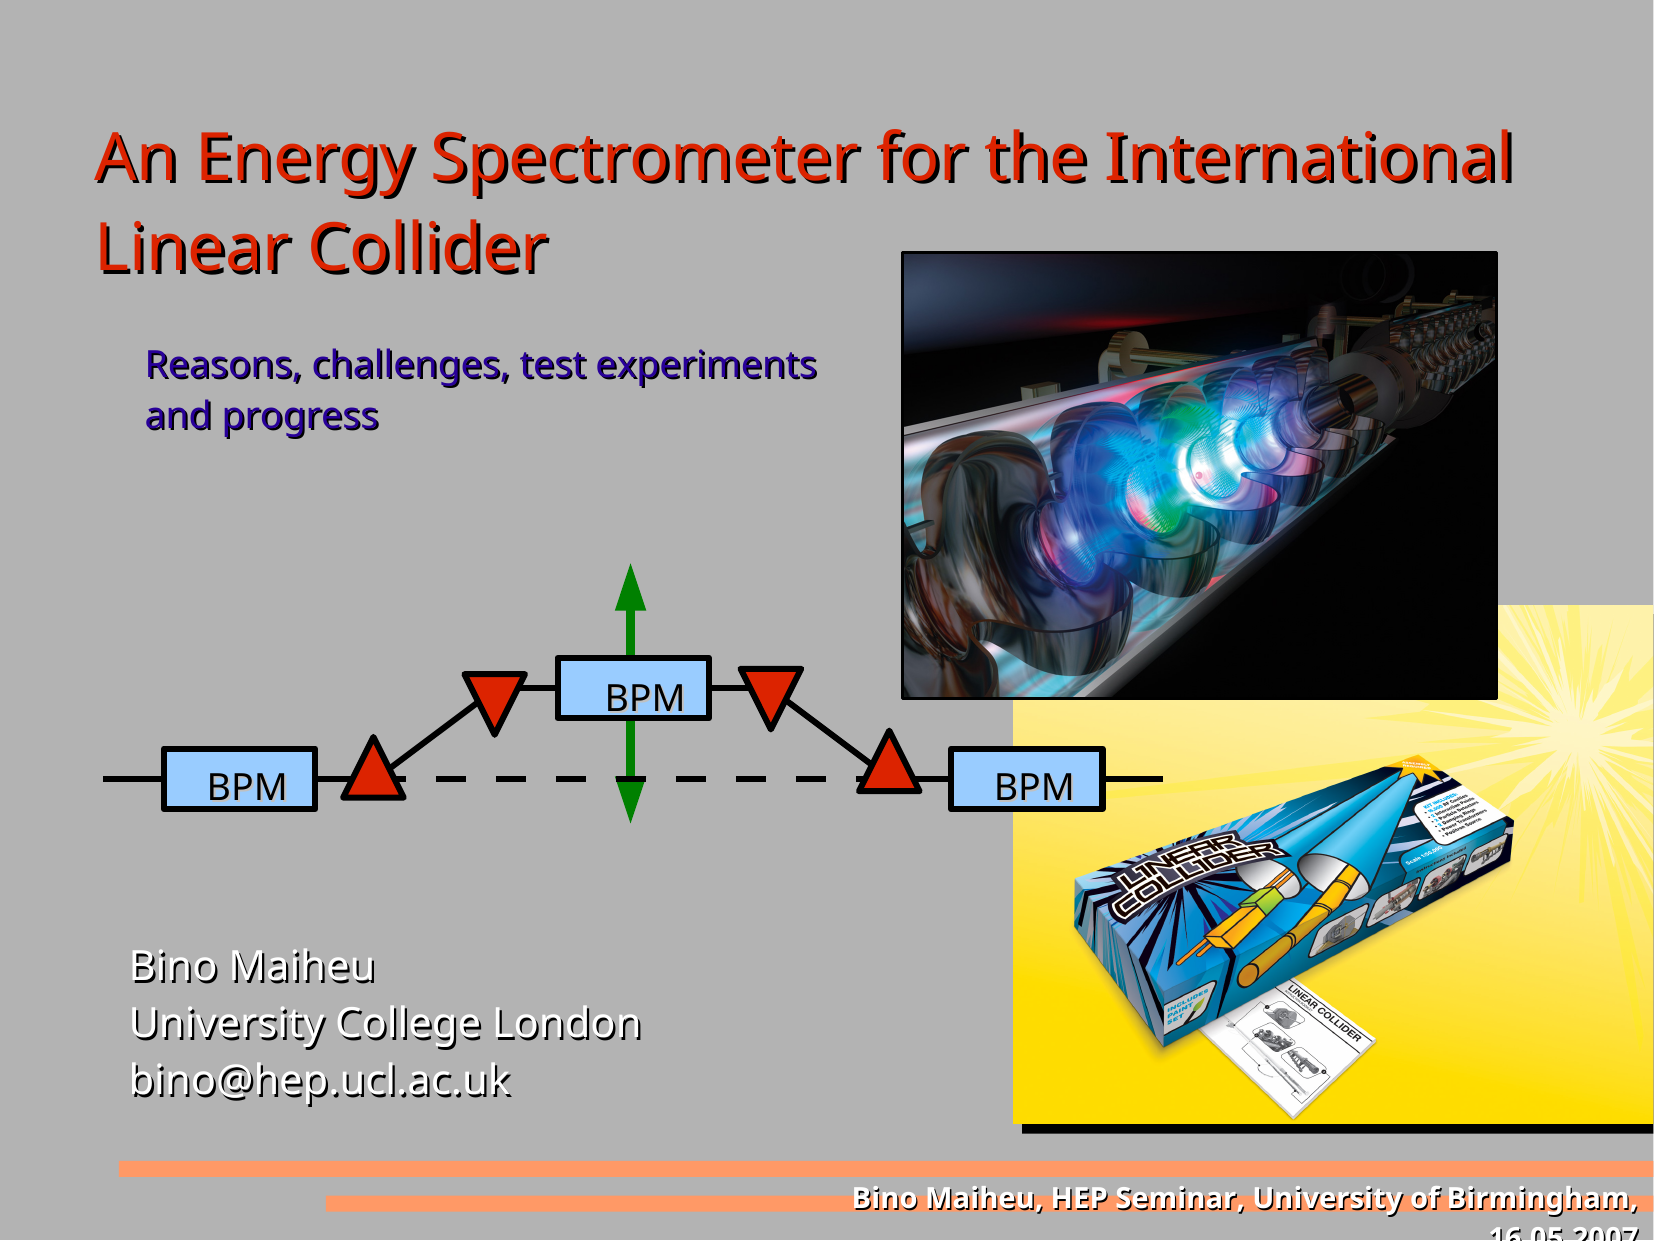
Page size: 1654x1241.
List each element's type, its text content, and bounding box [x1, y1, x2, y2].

text_box Bino Maiheu University College London bino@hep.ucl.ac.uk [113, 928, 621, 1095]
text_box [343, 736, 404, 798]
text_box [740, 668, 802, 730]
picture [904, 253, 1495, 697]
text_box [858, 730, 920, 792]
text_box [464, 674, 526, 735]
text_box BPM [589, 664, 704, 733]
text_box An Energy Spectrometer for the International Linear Collider [79, 101, 1605, 278]
text_box BPM [979, 753, 1093, 822]
text_box [163, 748, 316, 810]
text_box BPM [191, 753, 306, 822]
text_box [951, 748, 1103, 810]
text_box Reasons, challenges, test experiments and progress [129, 330, 859, 436]
text_box [557, 657, 709, 719]
picture [1013, 605, 1654, 1125]
text_box Bino Maiheu, HEP Seminar, University of Birmingham, 16.05.2007 [684, 1170, 1654, 1221]
